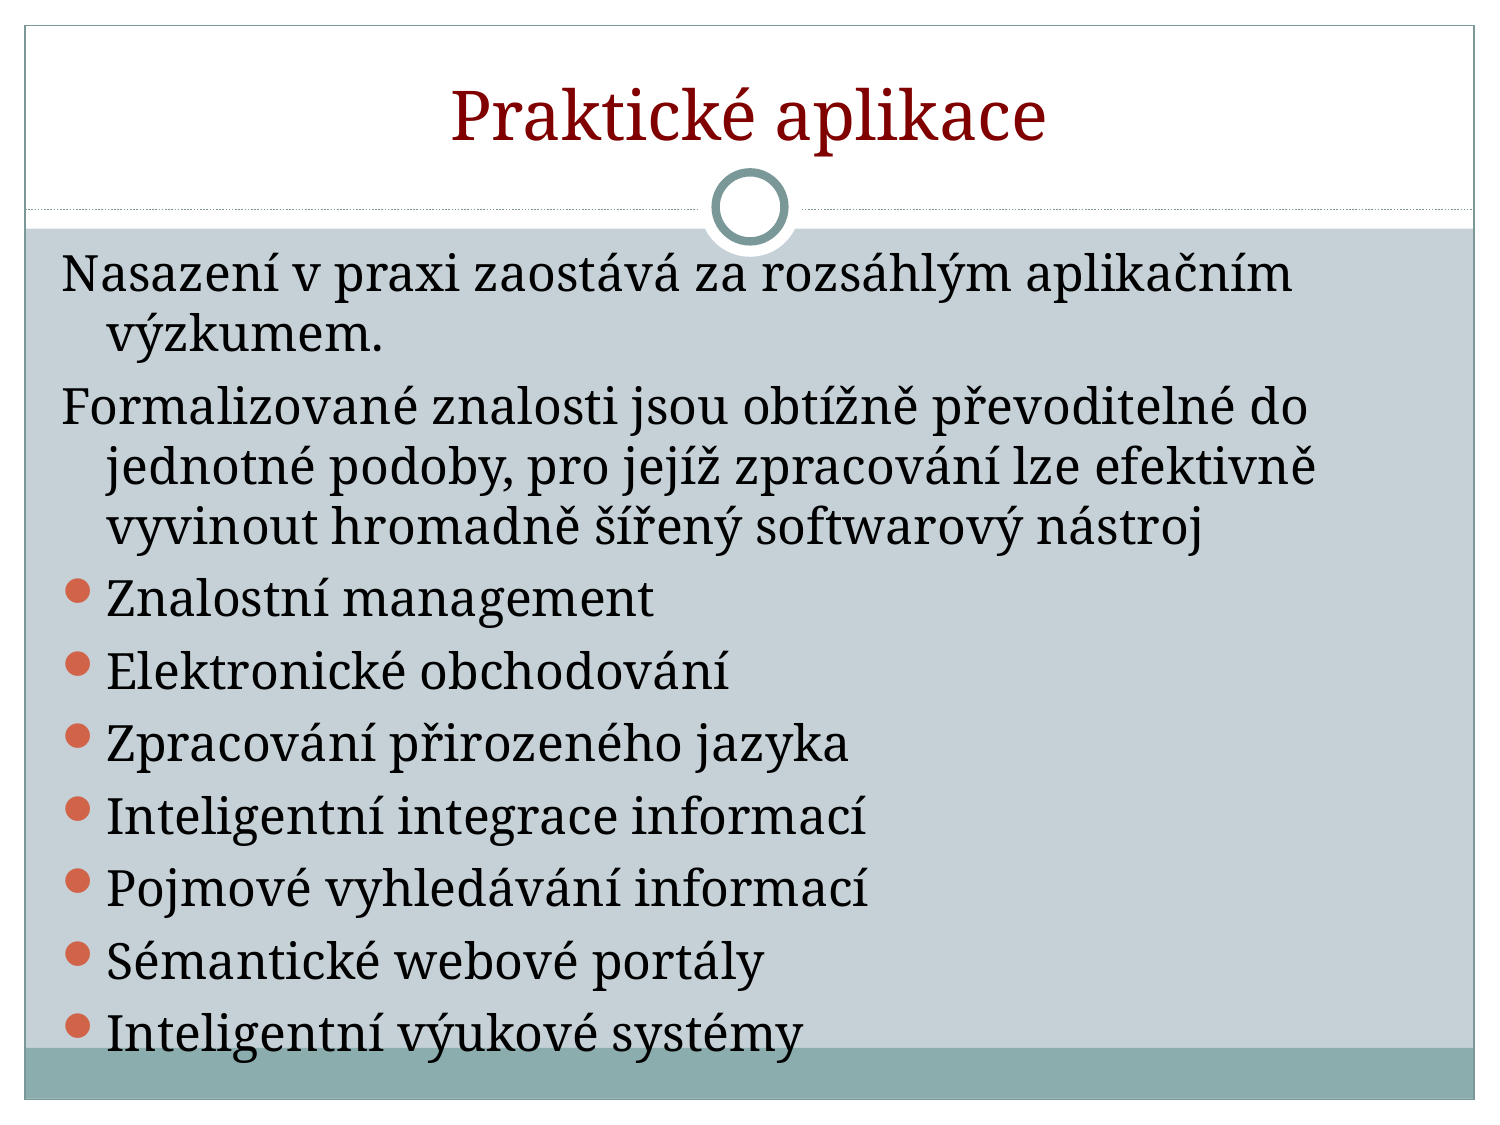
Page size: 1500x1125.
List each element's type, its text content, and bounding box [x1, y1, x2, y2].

list Nasazení v praxi zaostává za rozsáhlým aplikačním výzkumem. Formalizované znalosti jsou obtížně převoditelné do jednotné podoby, pro jejíž zpracování lze efektivně vyvinout hromadně šířený softwarový nástroj Znalostní management Elektronické obchodování Zpracování přirozeného jazyka Inteligentní integrace informací Pojmové vyhledávání informací Sémantické webové portály Inteligentní výukové systémy [46, 234, 1442, 1125]
title Praktické aplikace [49, 37, 1450, 162]
